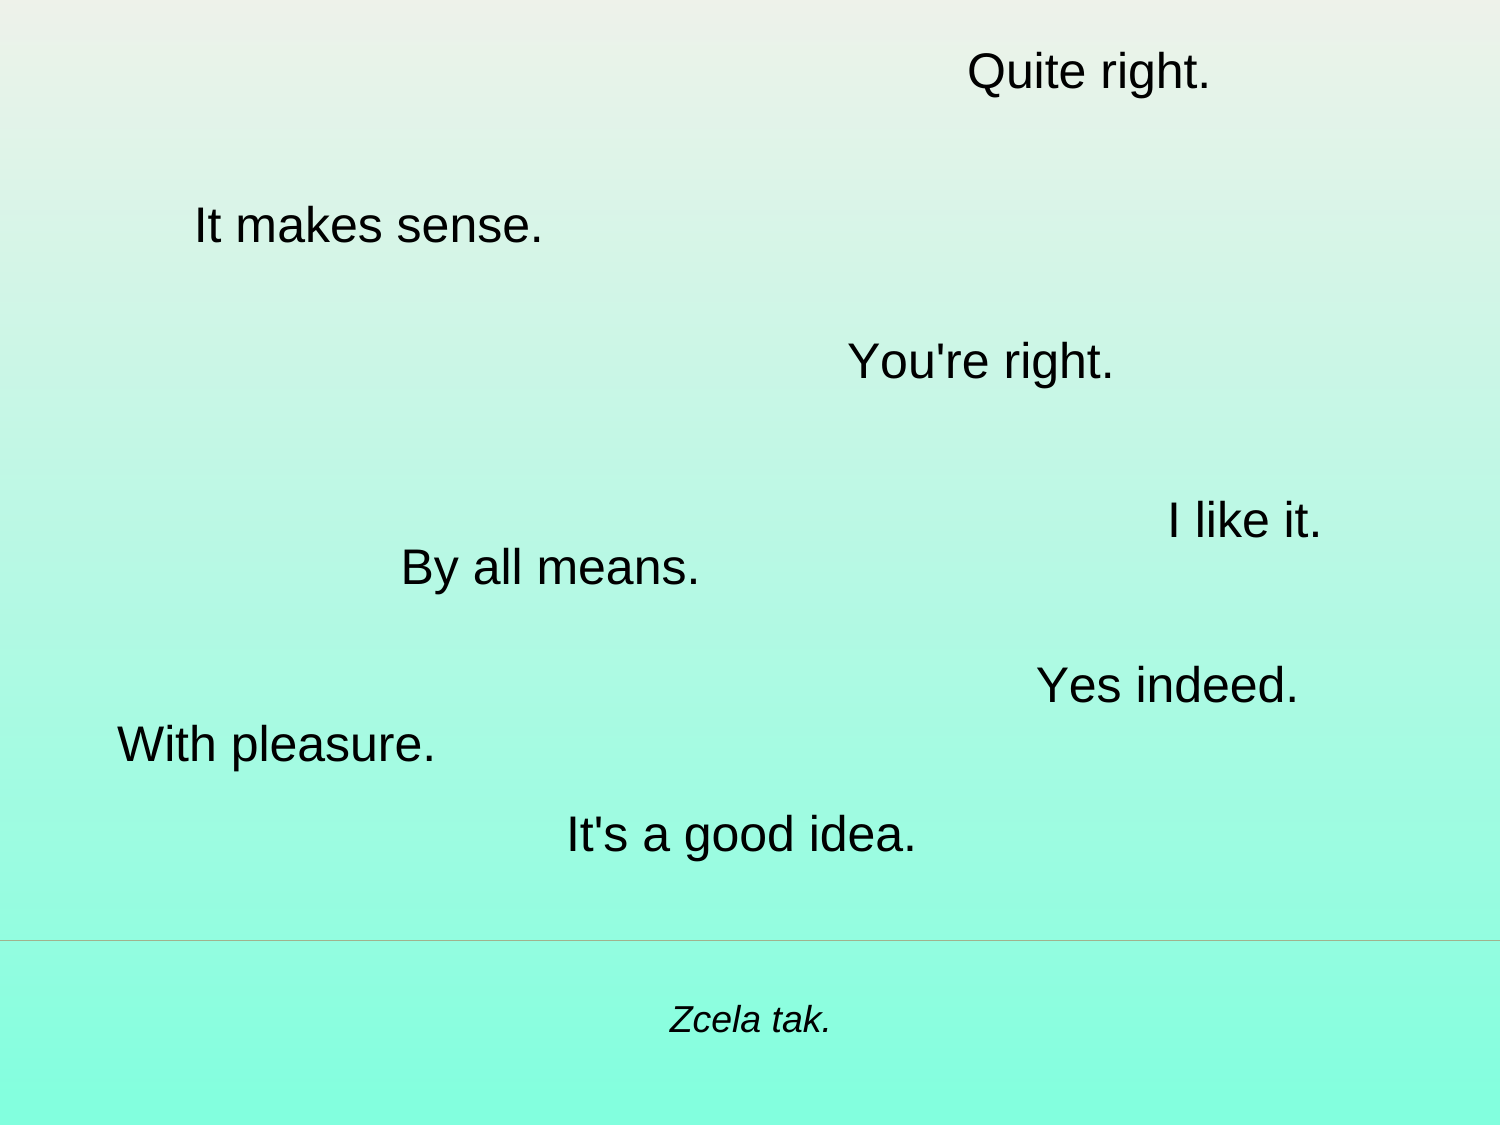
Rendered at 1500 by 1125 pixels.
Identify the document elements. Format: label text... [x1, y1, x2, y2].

text_box It's a good idea. [551, 793, 933, 870]
text_box With pleasure. [102, 704, 452, 780]
text_box Zcela tak. [654, 987, 848, 1049]
text_box By all means. [385, 527, 716, 603]
text_box Yes indeed. [1021, 645, 1315, 721]
text_box It makes sense. [178, 184, 560, 261]
text_box I like it. [1152, 479, 1338, 556]
text_box You're right. [832, 321, 1131, 397]
text_box Quite right. [952, 30, 1227, 107]
